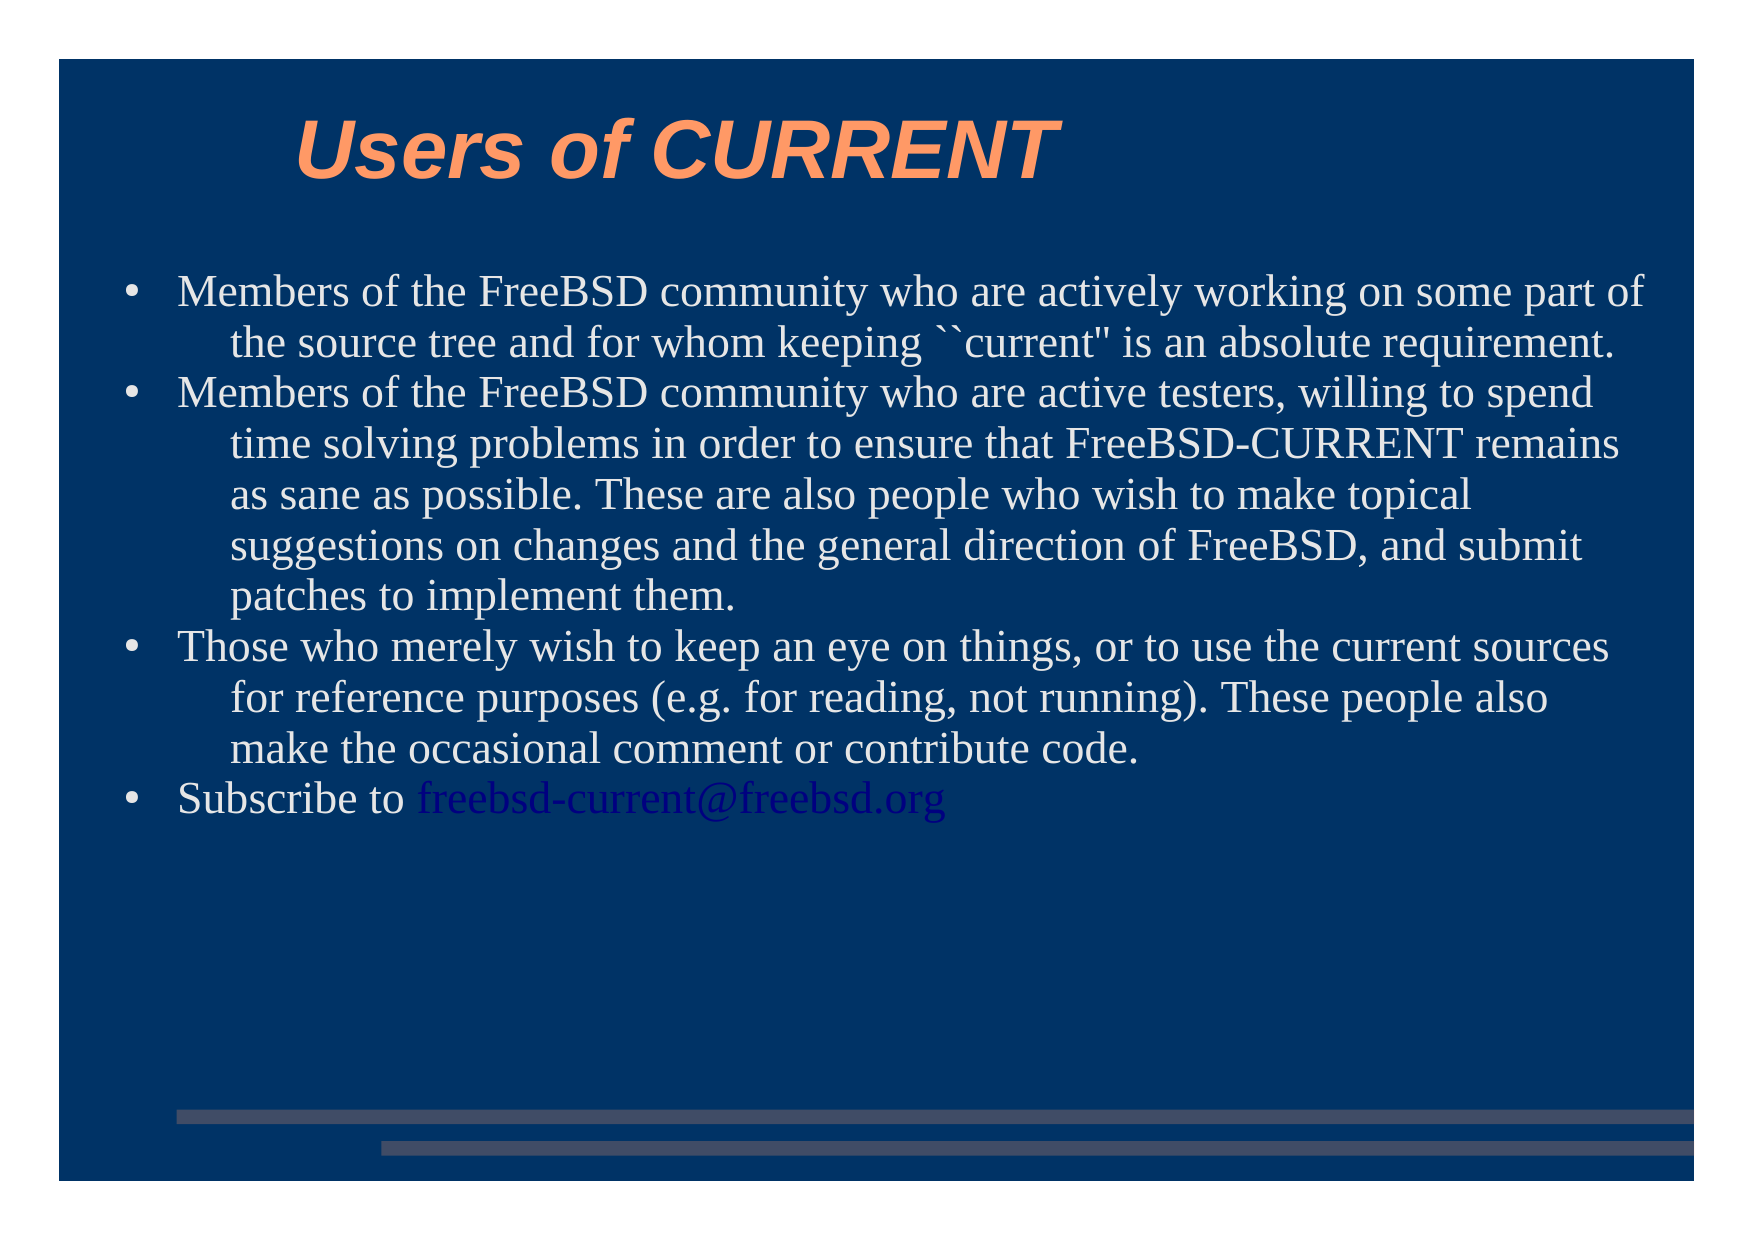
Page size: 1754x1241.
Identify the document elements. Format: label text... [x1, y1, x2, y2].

title Users of CURRENT [295, 61, 1654, 237]
list Members of the FreeBSD community who are actively working on some part of the source tree and for whom keeping ``current'' is an absolute requirement. Members of the FreeBSD community who are active testers, willing to spend time solving problems in order to ensure that FreeBSD-CURRENT remains as sane as possible. These are also people who wish to make topical suggestions on changes and the general direction of FreeBSD, and submit patches to implement them. Those who merely wish to keep an eye on things, or to use the current sources for reference purposes (e.g. for reading, not running). These people also make the occasional comment or contribute code. Subscribe to freebsd-current@freebsd.org [88, 265, 1654, 1058]
